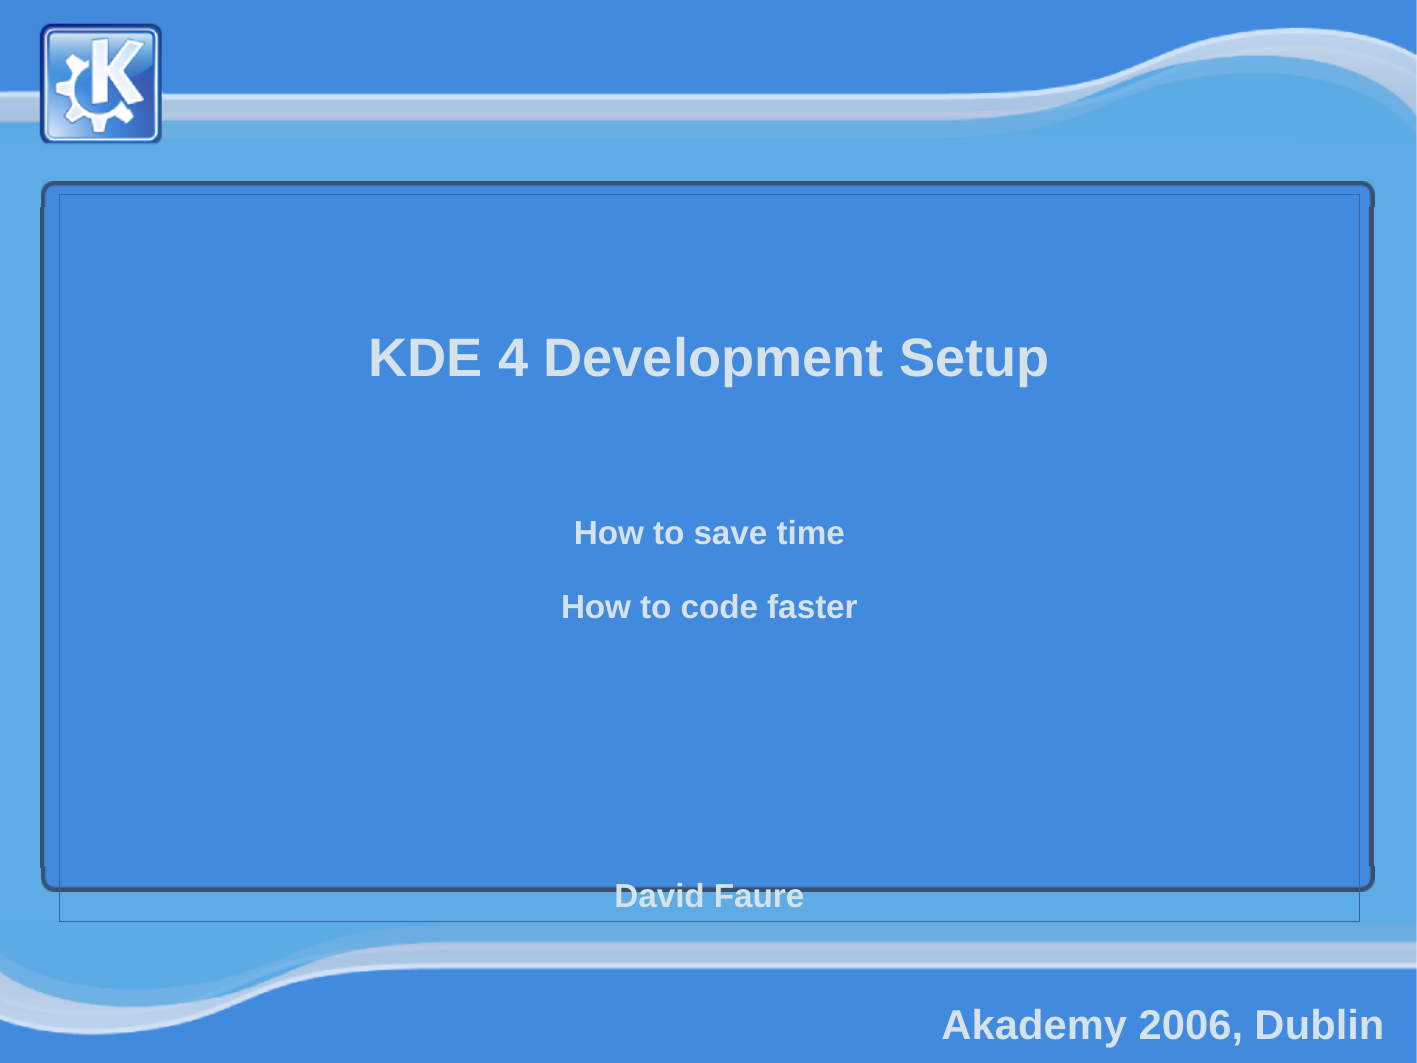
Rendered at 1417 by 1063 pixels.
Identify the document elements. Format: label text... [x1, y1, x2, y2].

picture [0, 0, 1417, 1063]
text_box KDE 4 Development Setup How to save time How to code faster David Faure [59, 194, 1360, 893]
